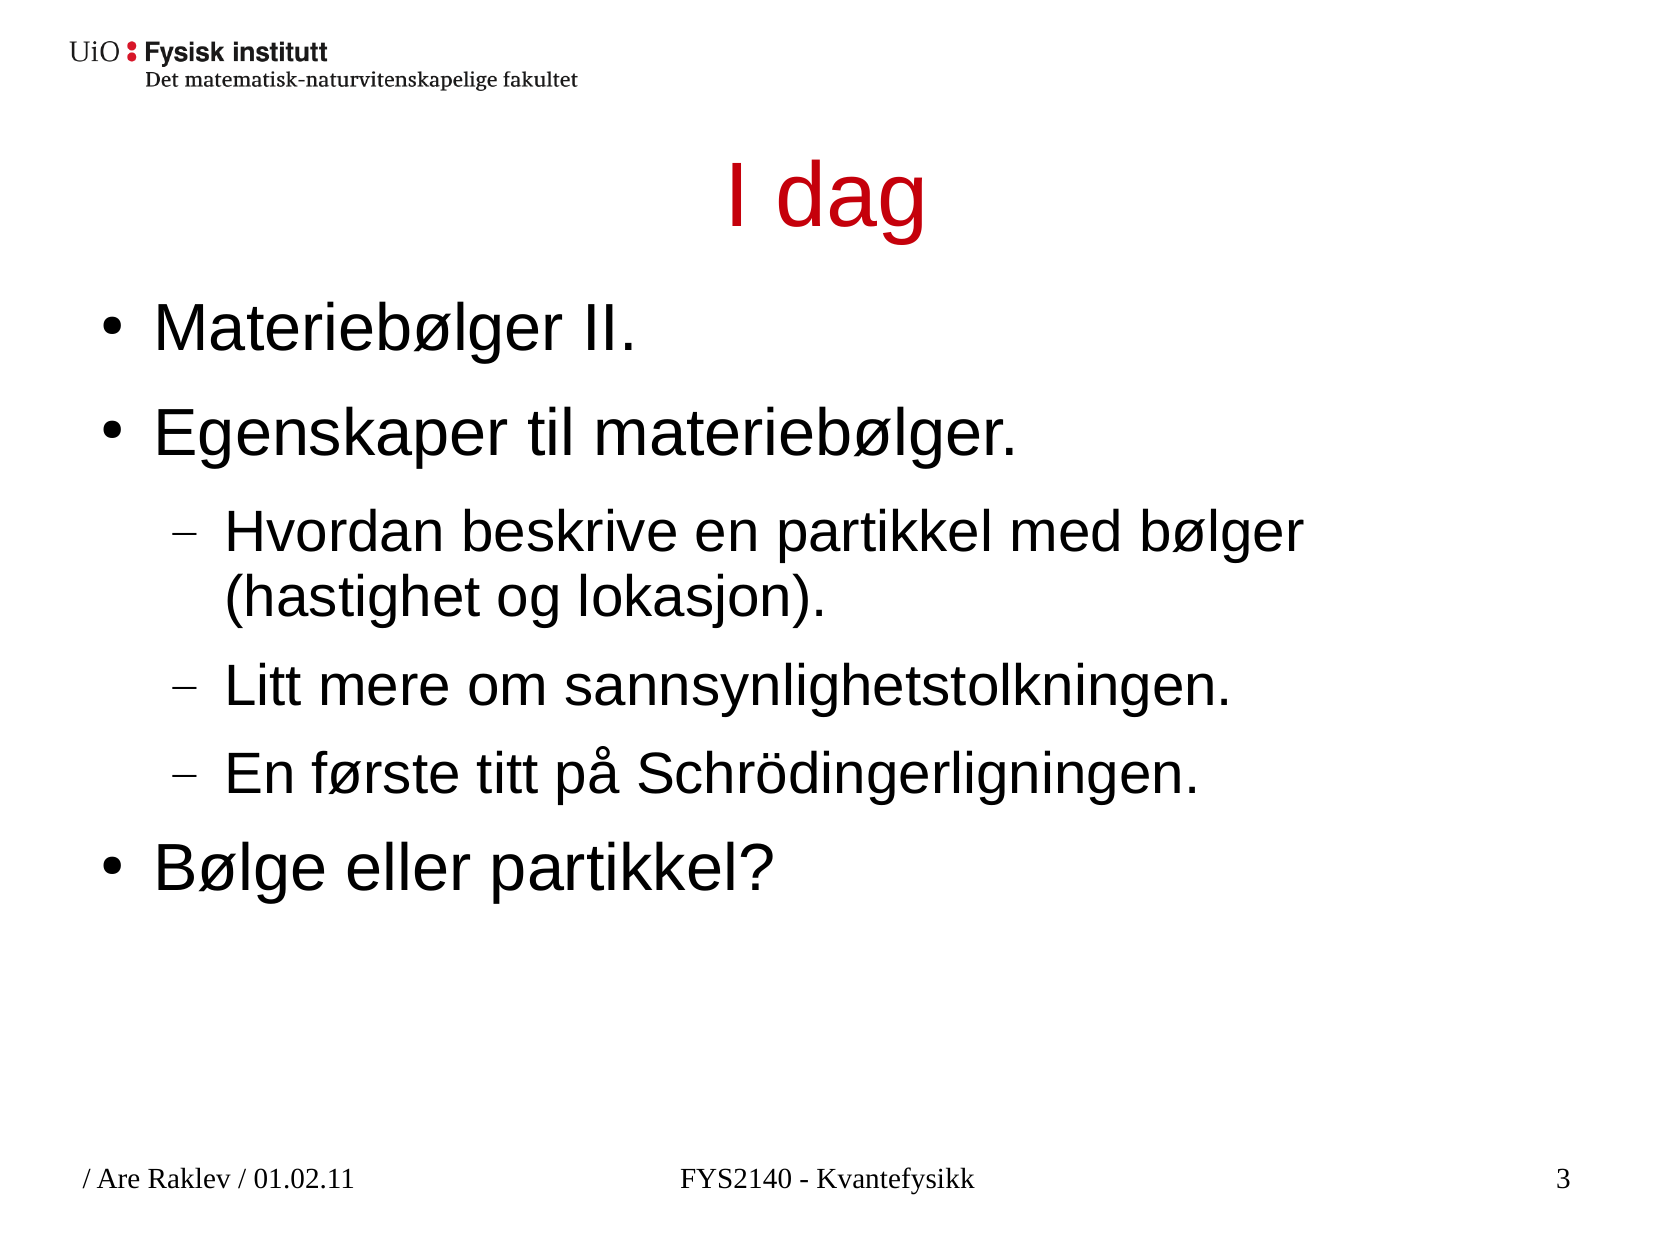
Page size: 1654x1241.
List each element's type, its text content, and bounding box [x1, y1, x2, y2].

title I dag [82, 90, 1571, 290]
picture [68, 37, 581, 93]
list Materiebølger II. Egenskaper til materiebølger. Hvordan beskrive en partikkel med bølger (hastighet og lokasjon). Litt mere om sannsynlighetstolkningen. En første titt på Schrödingerligningen. Bølge eller partikkel? [82, 290, 1613, 1094]
